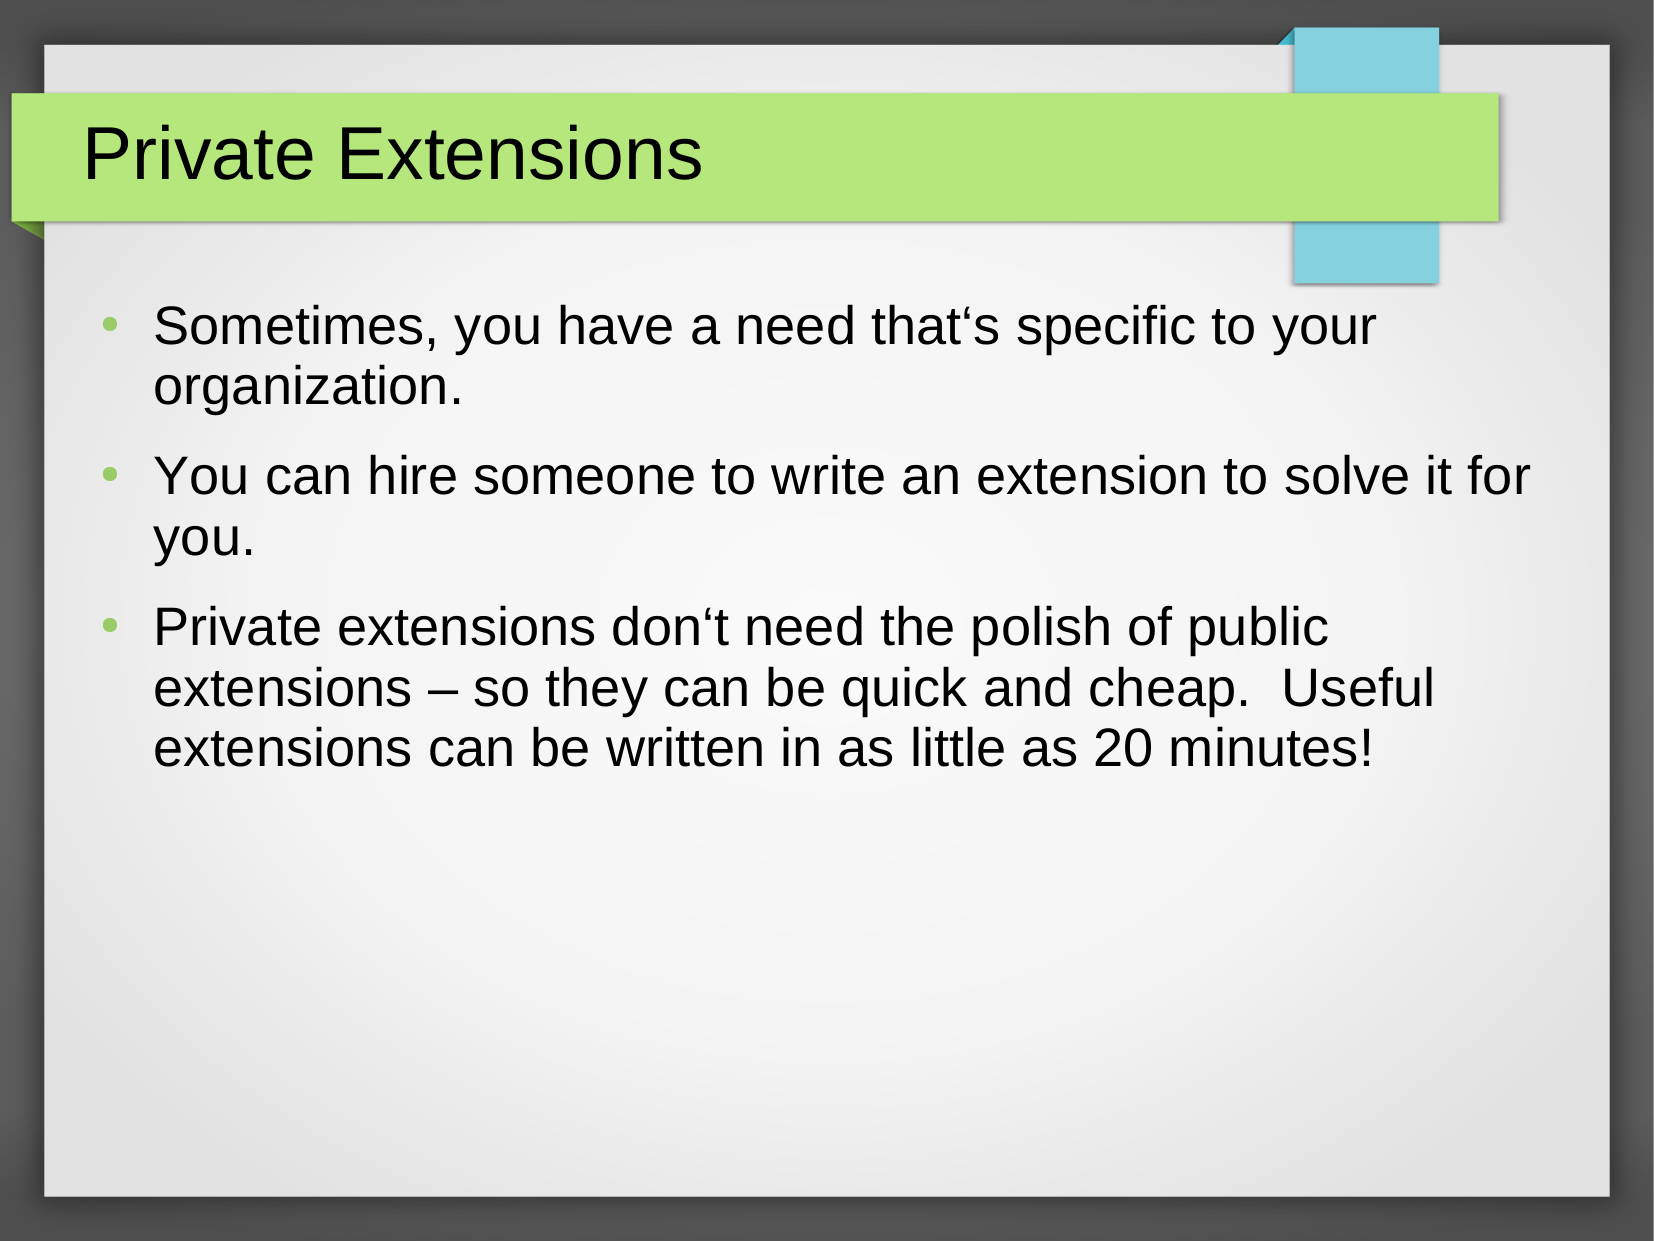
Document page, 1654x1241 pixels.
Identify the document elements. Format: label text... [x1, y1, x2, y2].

list Sometimes, you have a need that‘s specific to your organization. You can hire someone to write an extension to solve it for you. Private extensions don‘t need the polish of public extensions – so they can be quick and cheap. Useful extensions can be written in as little as 20 minutes! [82, 295, 1571, 1015]
title Private Extensions [82, 94, 1264, 213]
picture [0, 0, 1654, 1241]
